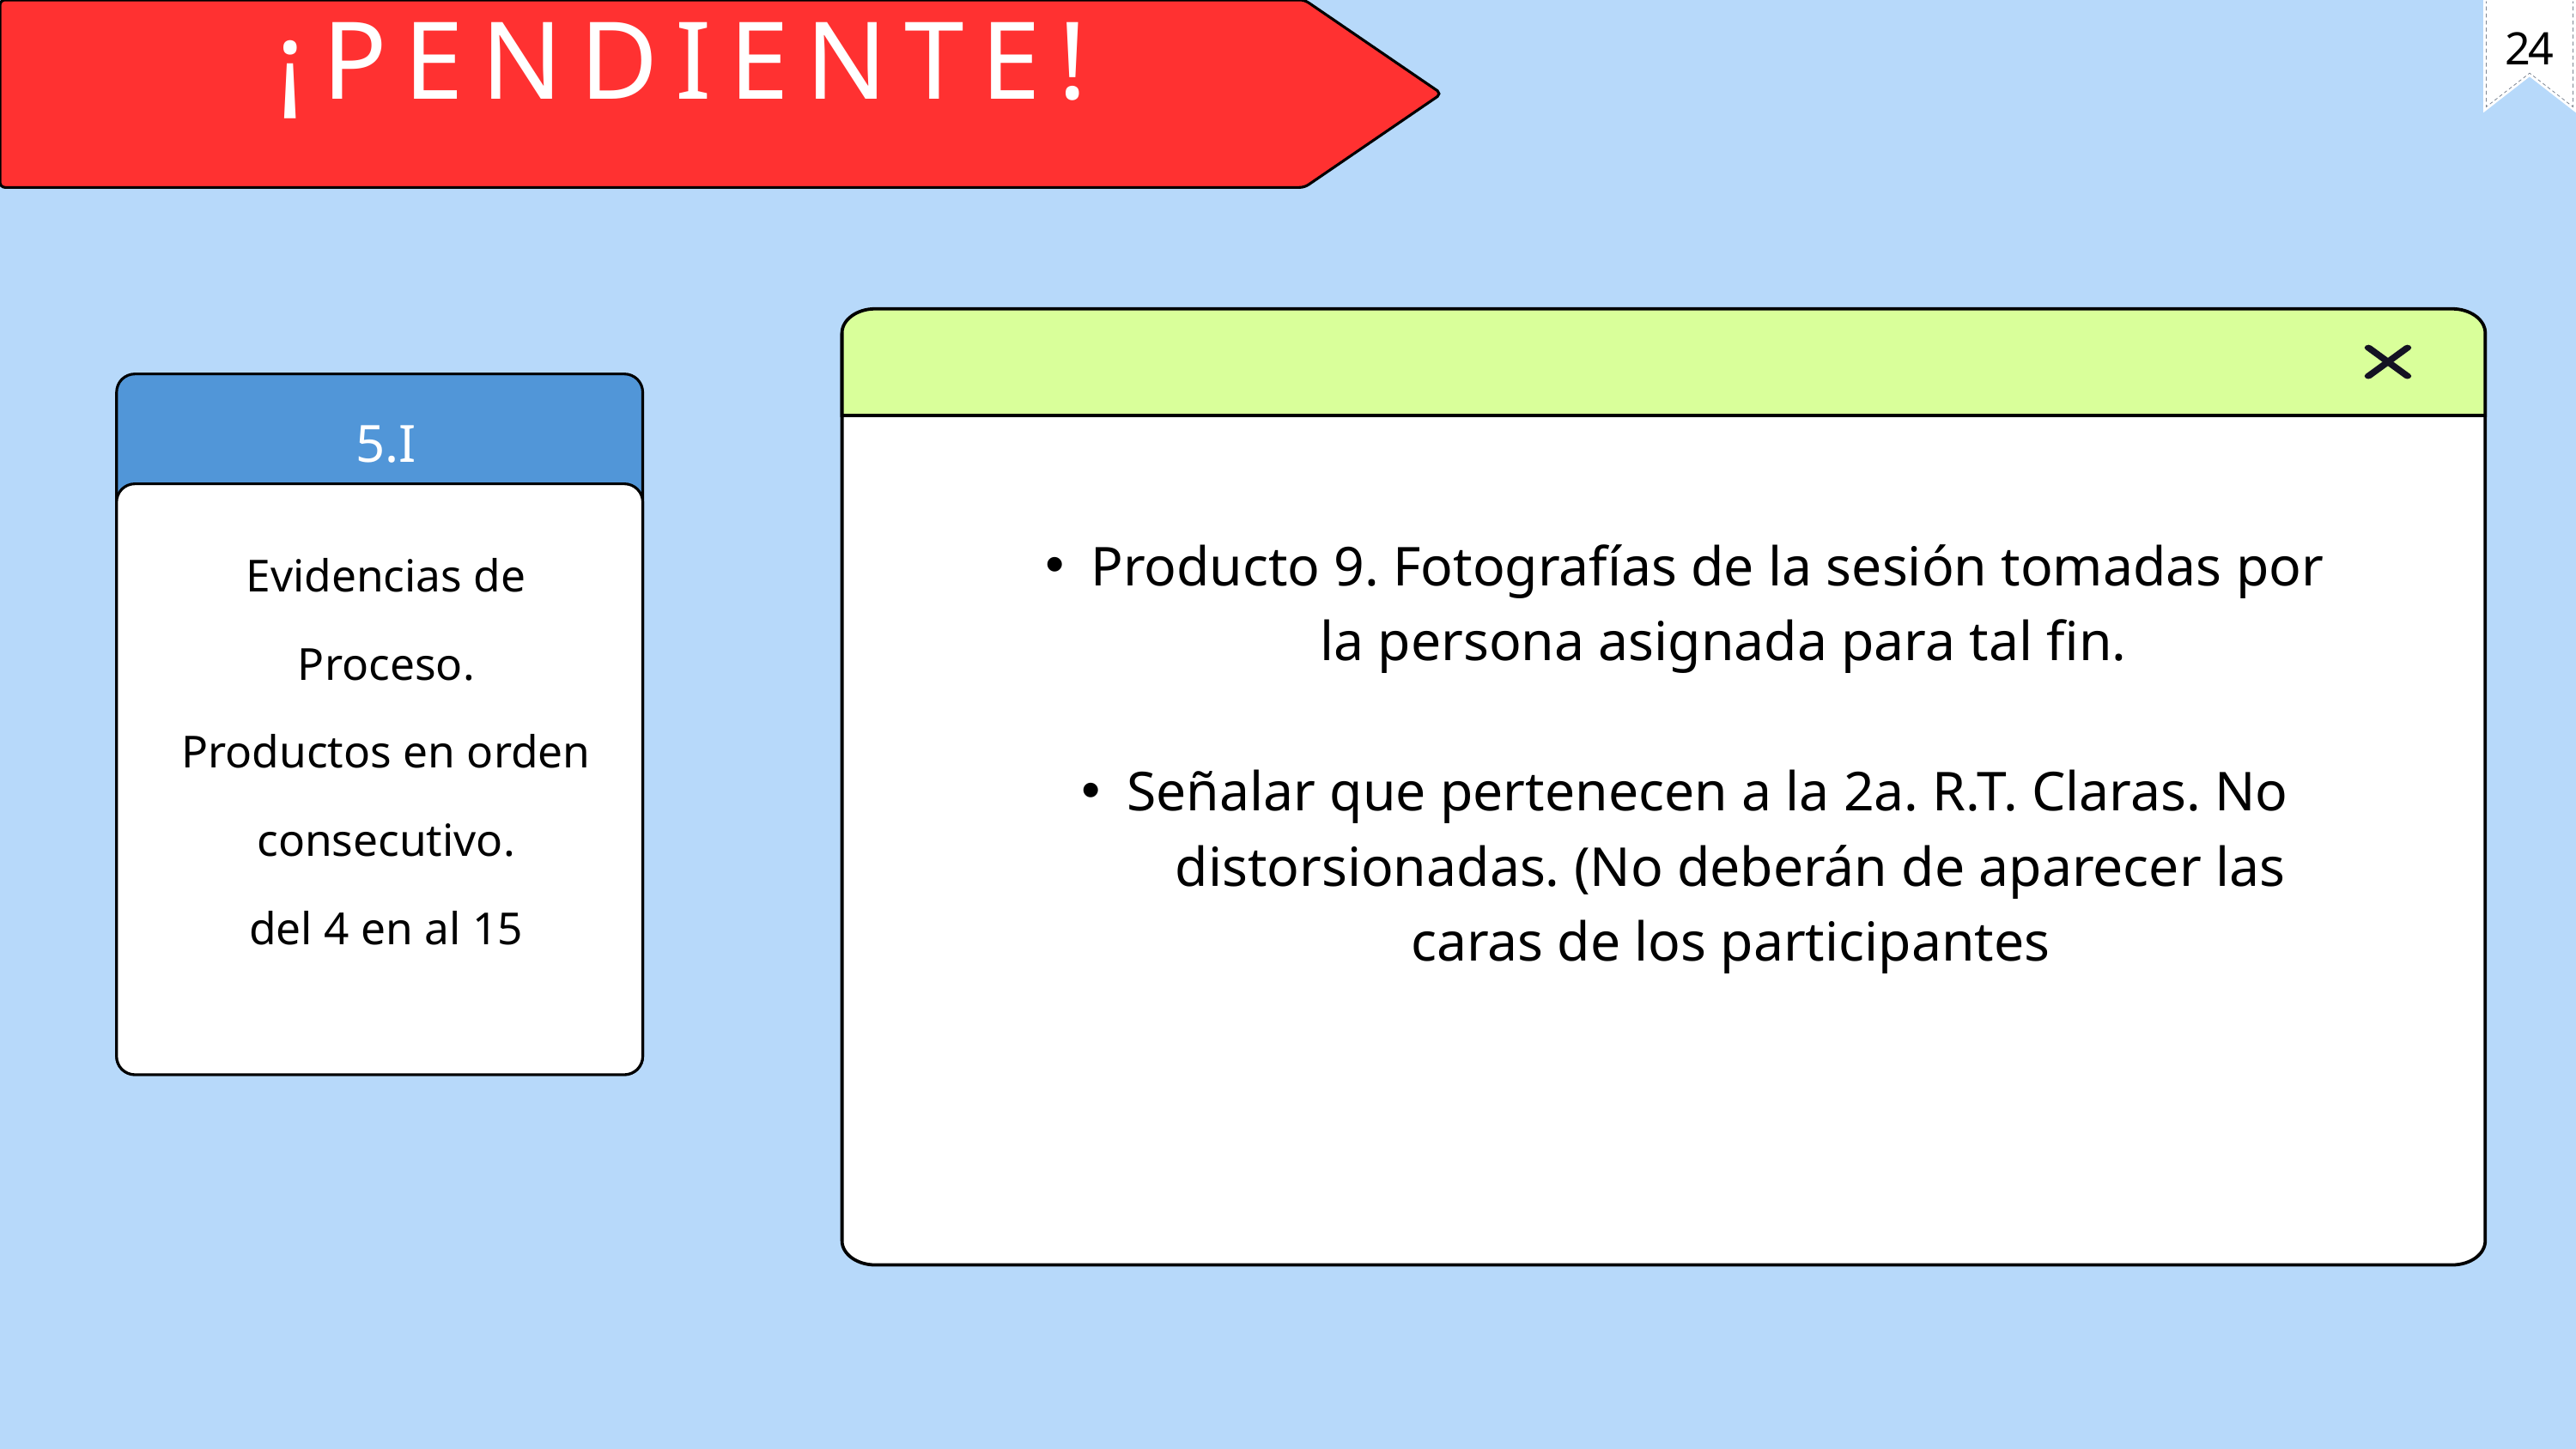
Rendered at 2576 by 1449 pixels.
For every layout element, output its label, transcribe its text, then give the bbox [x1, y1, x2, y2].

text_box Evidencias de Proceso. Productos en orden consecutivo. del 4 en al 15 [152, 512, 621, 853]
text_box [0, 0, 2576, 1449]
text_box ¡PENDIENTE! [0, 0, 1365, 188]
text_box 5.I [157, 369, 616, 463]
text_box 24 [2488, 10, 2571, 71]
text_box Producto 9. Fotografías de la sesión tomadas por la persona asignada para tal fin. Señalar que pertenecen a la 2a. R.T. Claras. No distorsionadas. (No deberán de aparecer las caras de los participantes [933, 521, 2347, 1046]
